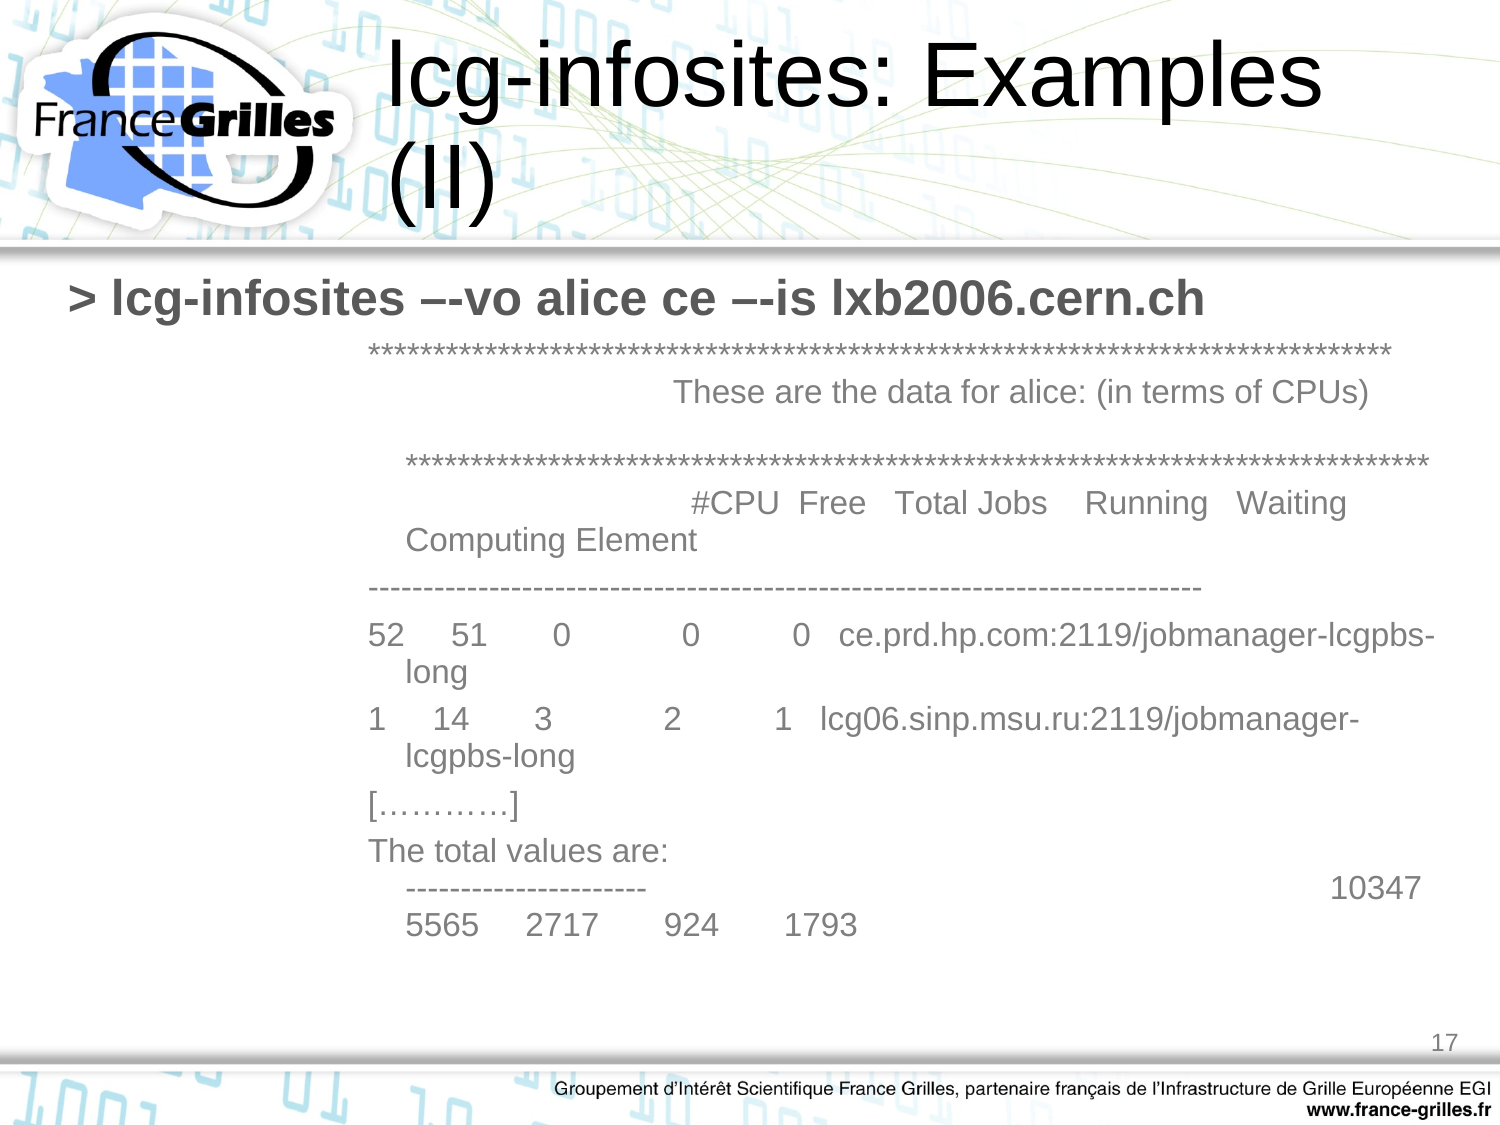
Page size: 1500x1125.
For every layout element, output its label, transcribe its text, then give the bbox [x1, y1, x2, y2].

title lcg-infosites: Examples (II) [372, 4, 1459, 248]
picture [0, 0, 1500, 1125]
list > lcg-infosites –-vo alice ce –-is lxb2006.cern.ch ******************************************************************************* These are the data for alice: (in terms of CPUs) ******************************************************************************* #CPU Free Total Jobs Running Waiting Computing Element ---------------------------------------------------------------------------- 52 51 0 0 0 ce.prd.hp.com:2119/jobmanager-lcgpbs-long 1 14 3 2 1 lcg06.sinp.msu.ru:2119/jobmanager-lcgpbs-long […………] The total values are: ---------------------- 10347 5565 2717 924 1793 [53, 262, 1459, 1066]
